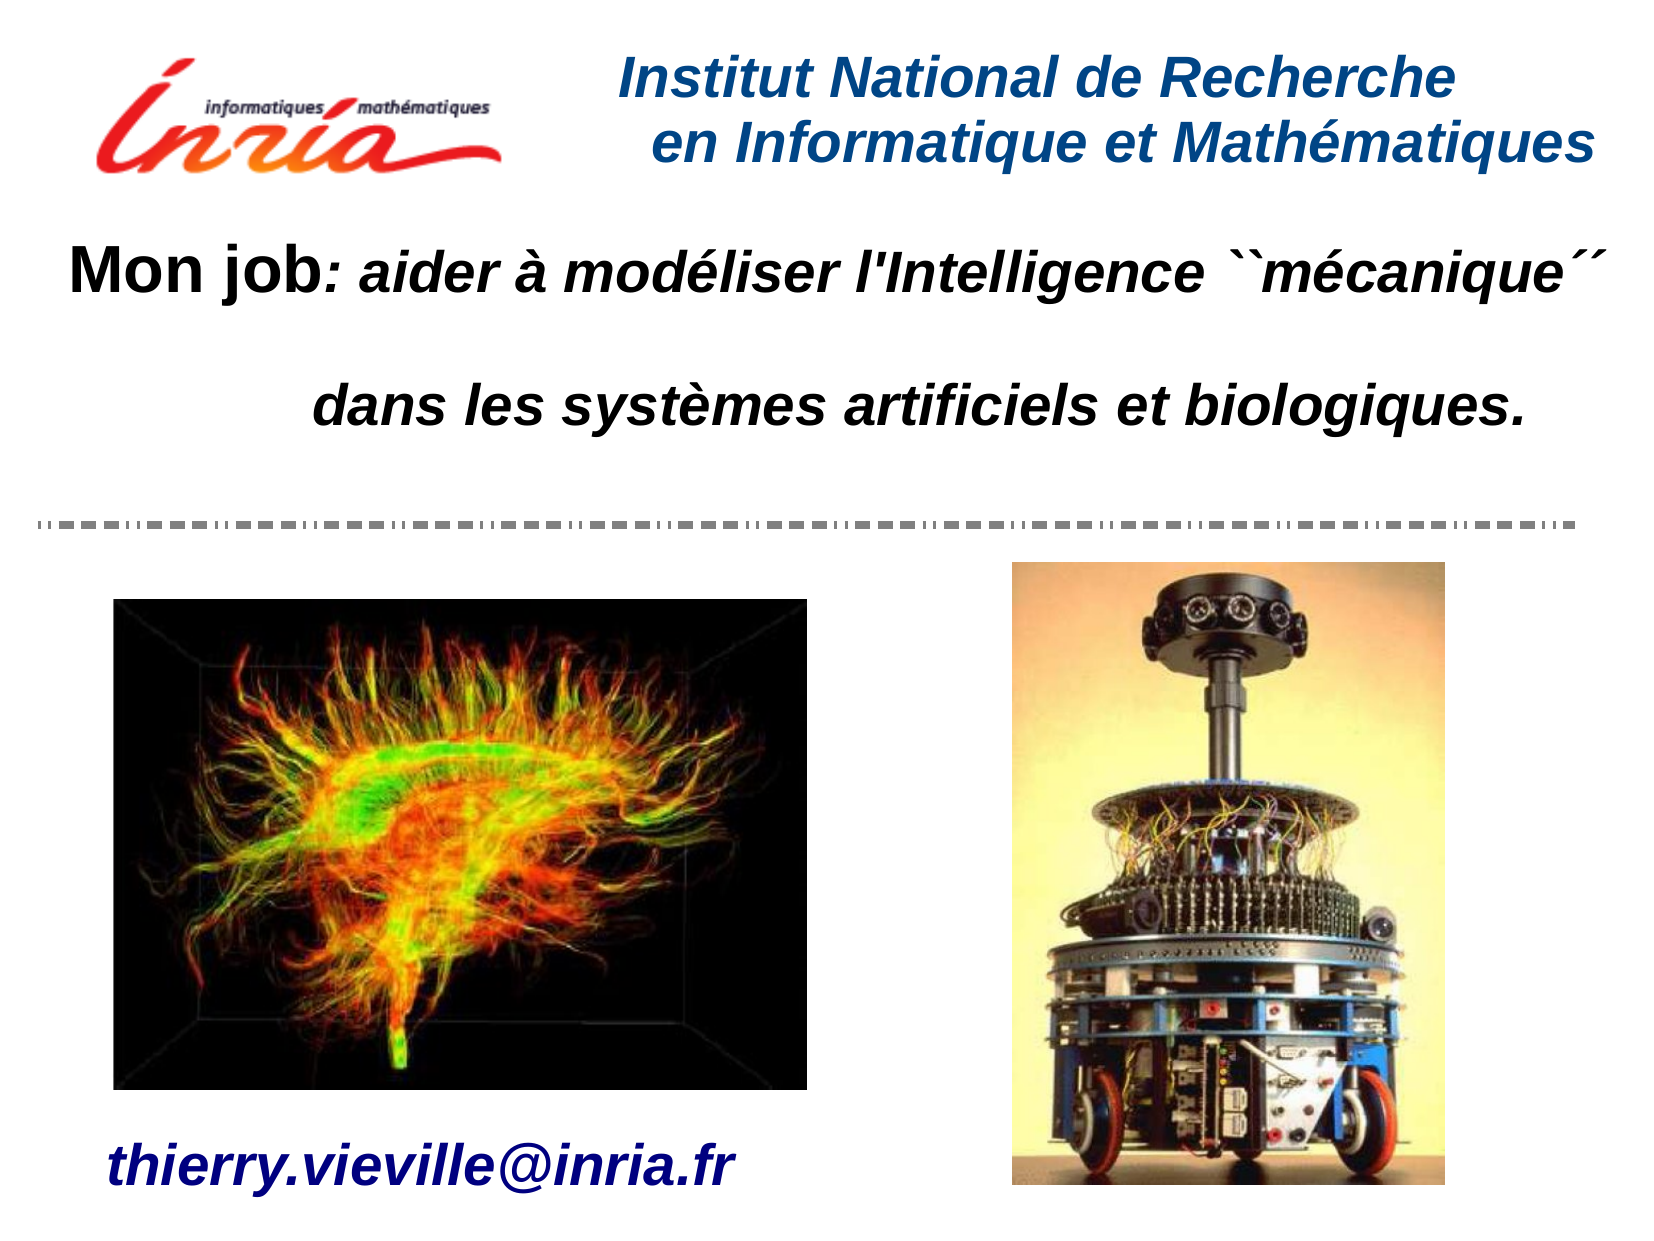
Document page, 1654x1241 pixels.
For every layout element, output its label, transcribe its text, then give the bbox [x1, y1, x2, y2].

text_box Institut National de Recherche en Informatique et Mathématiques [587, 37, 1613, 198]
picture [75, 37, 526, 226]
picture [112, 599, 807, 1090]
picture [1012, 562, 1445, 1185]
text_box thierry.vieville@inria.fr [75, 1125, 788, 1205]
text_box Mon job: aider à modéliser l'Intelligence ``mécanique´´ dans les systèmes artificiels et biologiques. [37, 225, 1637, 835]
